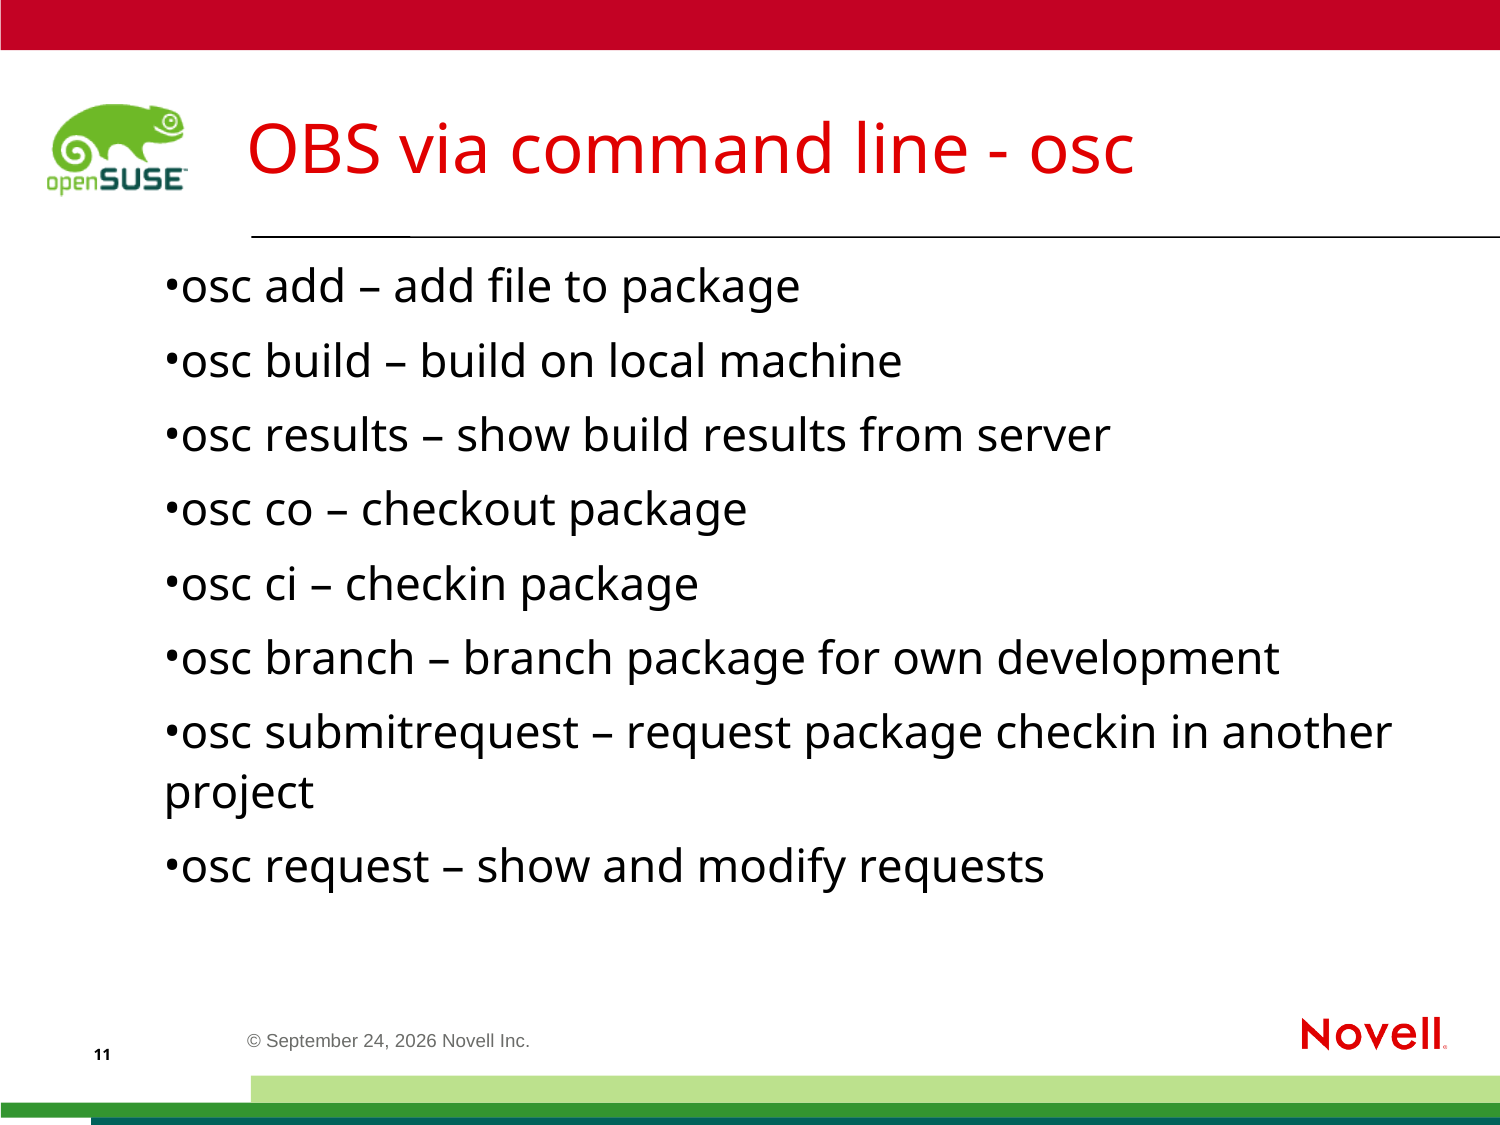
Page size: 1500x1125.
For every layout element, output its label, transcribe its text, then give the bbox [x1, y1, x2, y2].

picture [47, 104, 188, 197]
picture [1295, 1011, 1453, 1056]
title OBS via command line - osc [246, 68, 1409, 231]
list osc add – add file to package osc build – build on local machine osc results – show build results from server osc co – checkout package osc ci – checkin package osc branch – branch package for own development osc submitrequest – request package checkin in another project osc request – show and modify requests [163, 254, 1404, 817]
